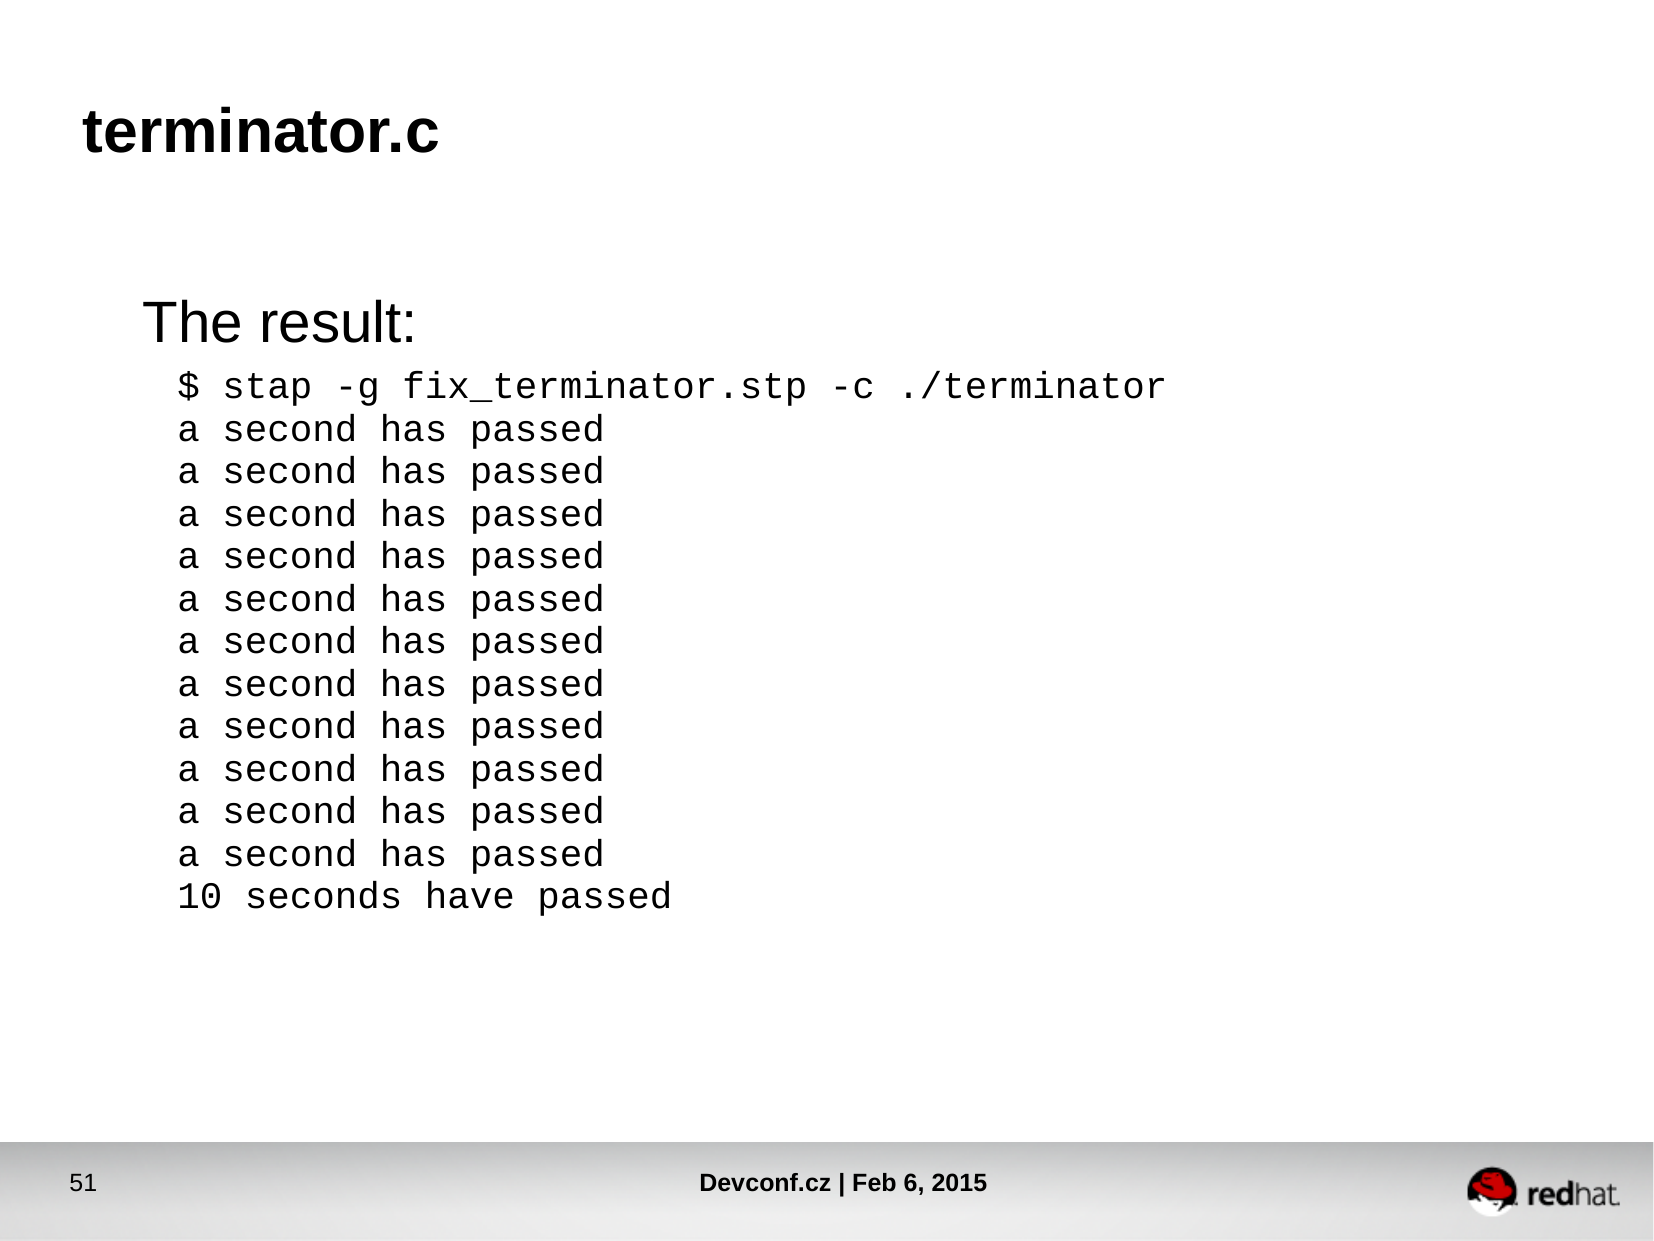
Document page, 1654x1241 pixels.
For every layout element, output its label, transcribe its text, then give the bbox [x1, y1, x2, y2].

text_box $ stap -g fix_terminator.stp -c ./terminator a second has passed a second has passed a second has passed a second has passed a second has passed a second has passed a second has passed a second has passed a second has passed a second has passed a second has passed 10 seconds have passed [162, 360, 1531, 1013]
list The result: [82, 290, 1571, 1018]
picture [0, 1142, 1654, 1241]
title terminator.c [82, 37, 1571, 226]
